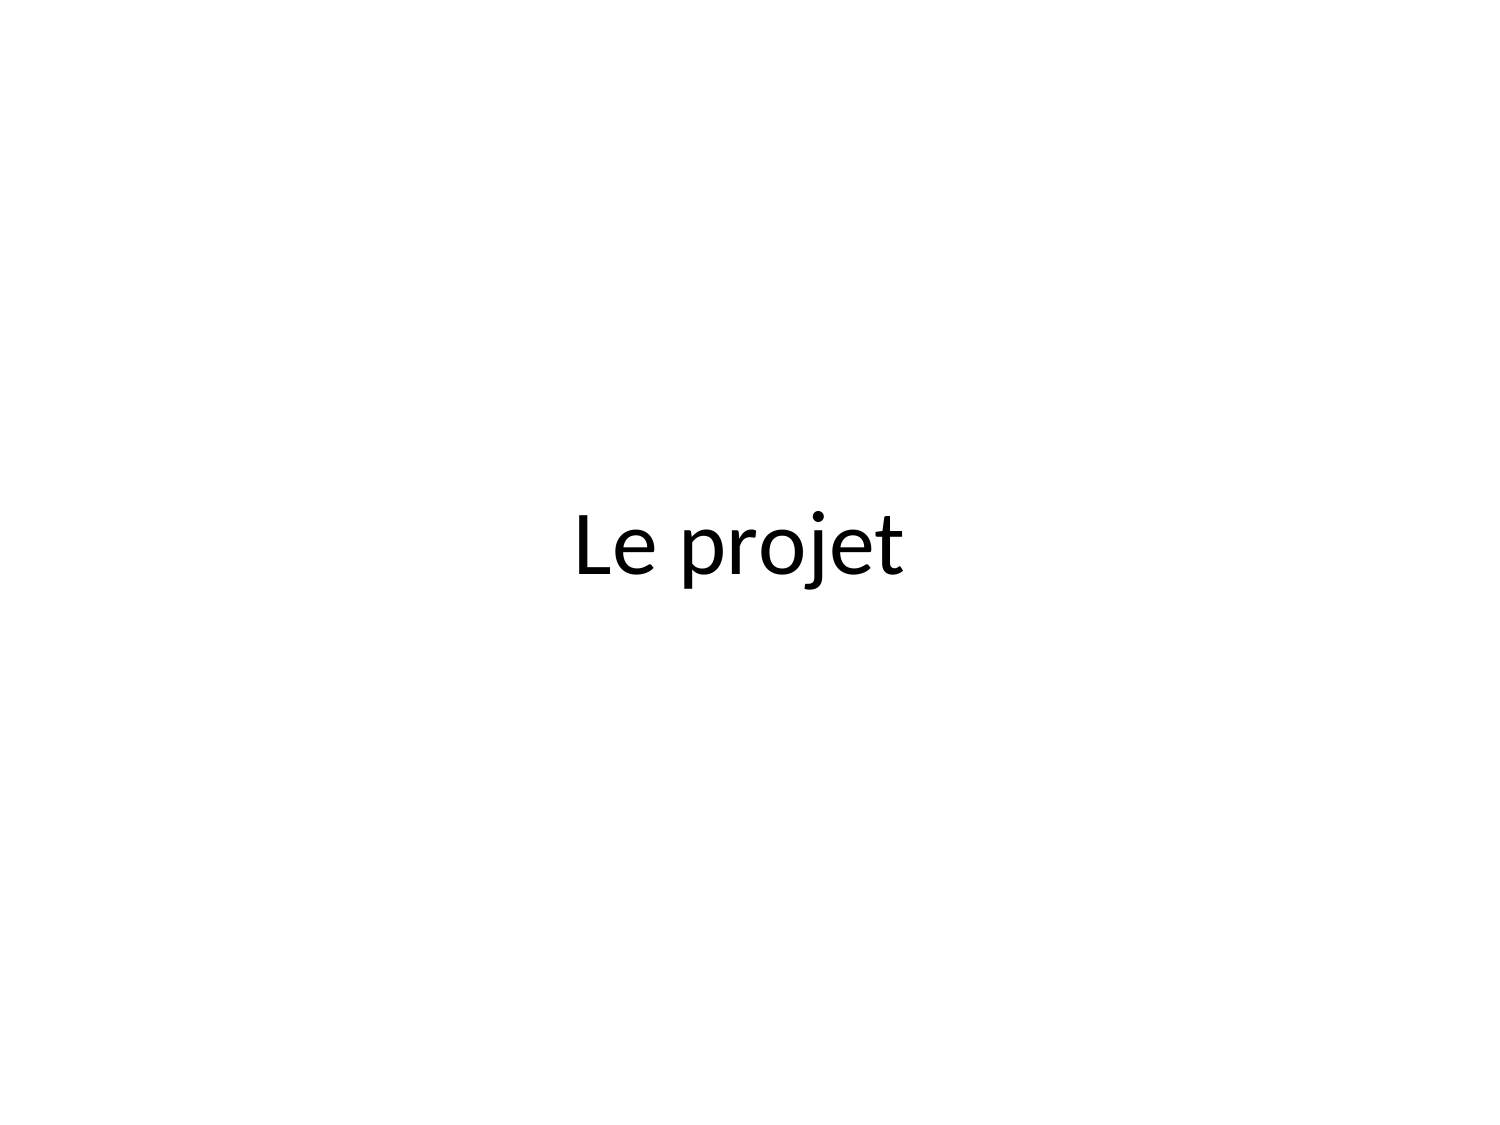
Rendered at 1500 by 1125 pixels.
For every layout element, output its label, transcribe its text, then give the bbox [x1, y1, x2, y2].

text_box Le projet [64, 444, 1415, 632]
